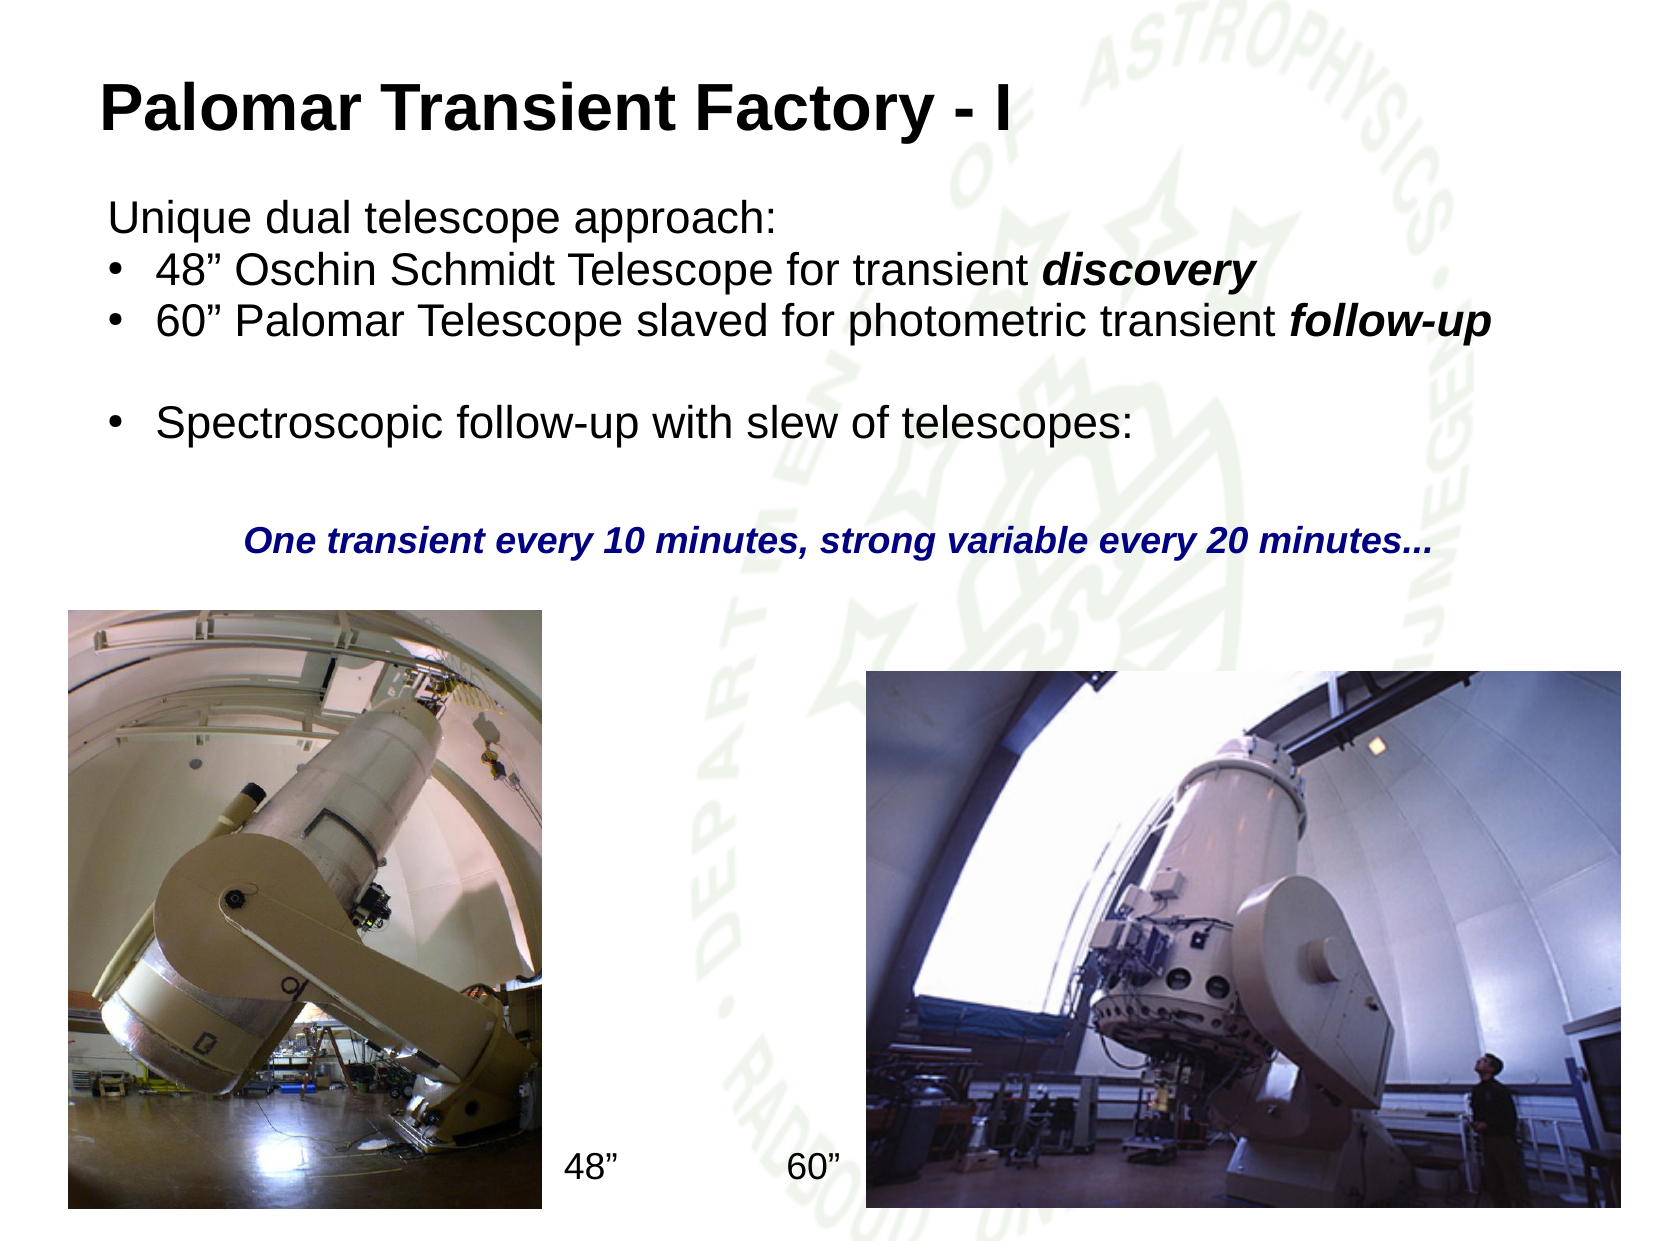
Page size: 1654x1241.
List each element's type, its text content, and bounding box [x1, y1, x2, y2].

picture [0, 0, 1654, 1241]
text_box One transient every 10 minutes, strong variable every 20 minutes... [228, 511, 1450, 569]
text_box 48” [549, 1137, 633, 1195]
text_box Palomar Transient Factory - I [84, 62, 1392, 153]
text_box 60” [771, 1137, 856, 1199]
text_box Unique dual telescope approach: 48” Oschin Schmidt Telescope for transient discovery 60” Palomar Telescope slaved for photometric transient follow-up Spectroscopic follow-up with slew of telescopes: [92, 185, 1615, 550]
